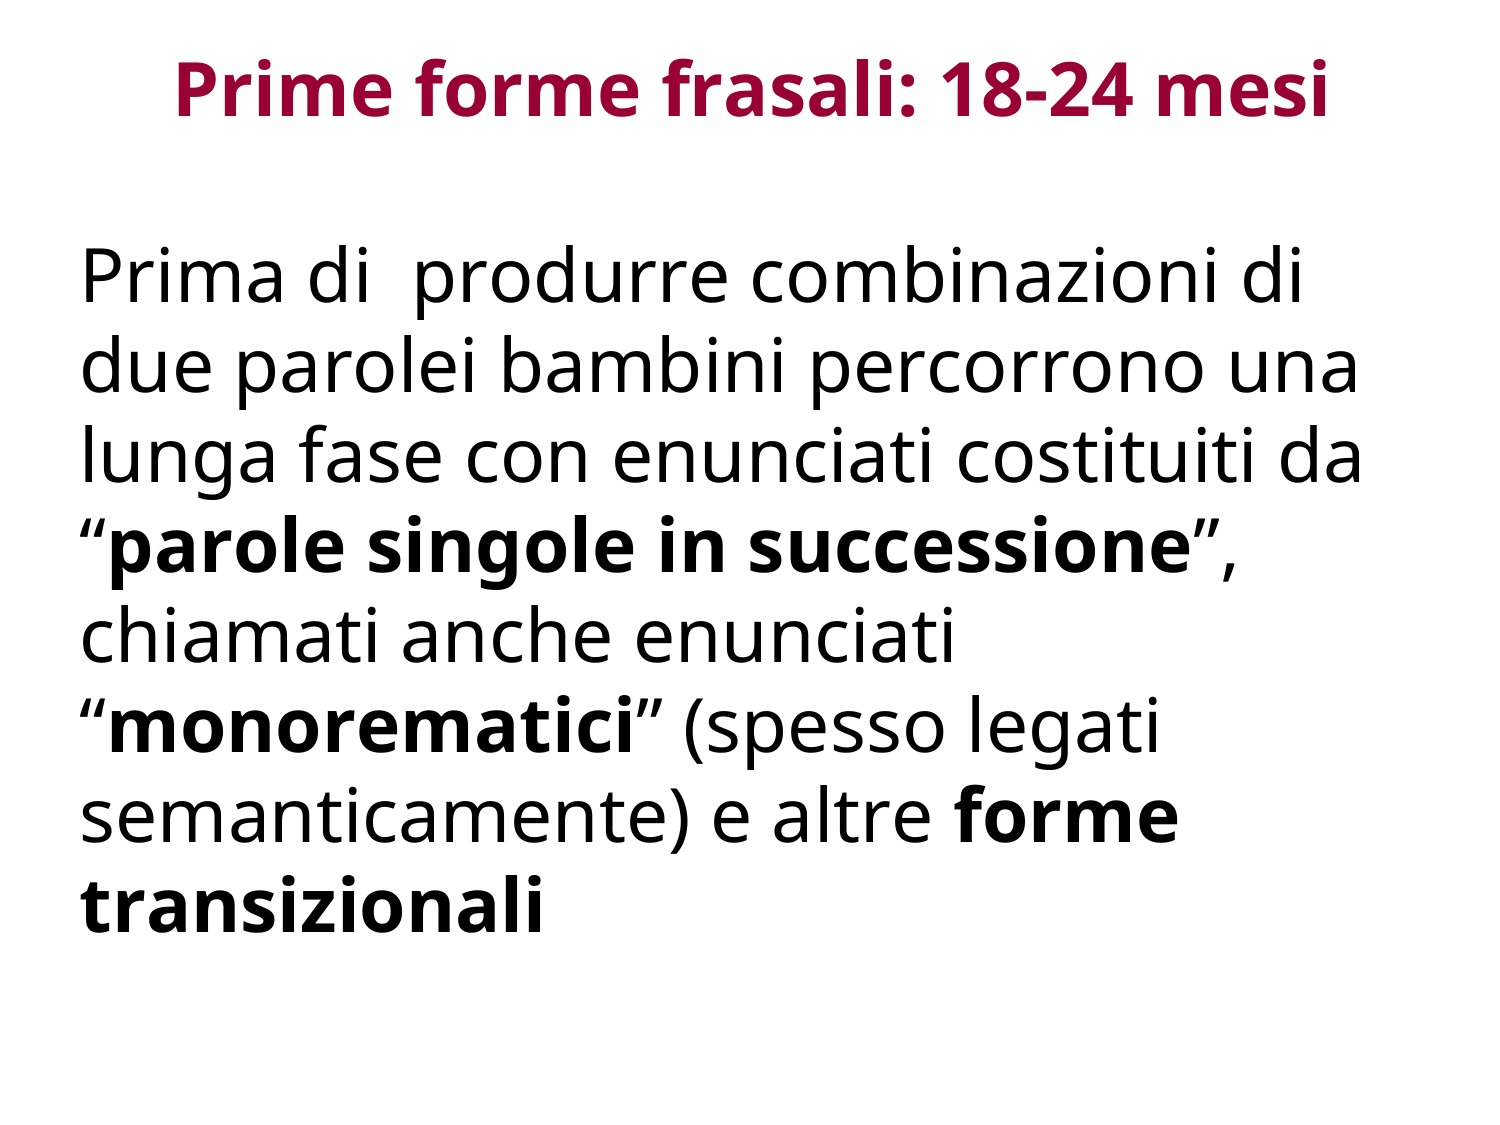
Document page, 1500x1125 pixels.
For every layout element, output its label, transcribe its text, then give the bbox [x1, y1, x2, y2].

text_box Prima di produrre combinazioni di due parolei bambini percorrono una lunga fase con enunciati costituiti da “parole singole in successione”, chiamati anche enunciati “monorematici” (spesso legati semanticamente) e altre forme transizionali [64, 219, 1415, 956]
title Prime forme frasali: 18-24 mesi [76, 30, 1430, 143]
list [29, 160, 1459, 1083]
